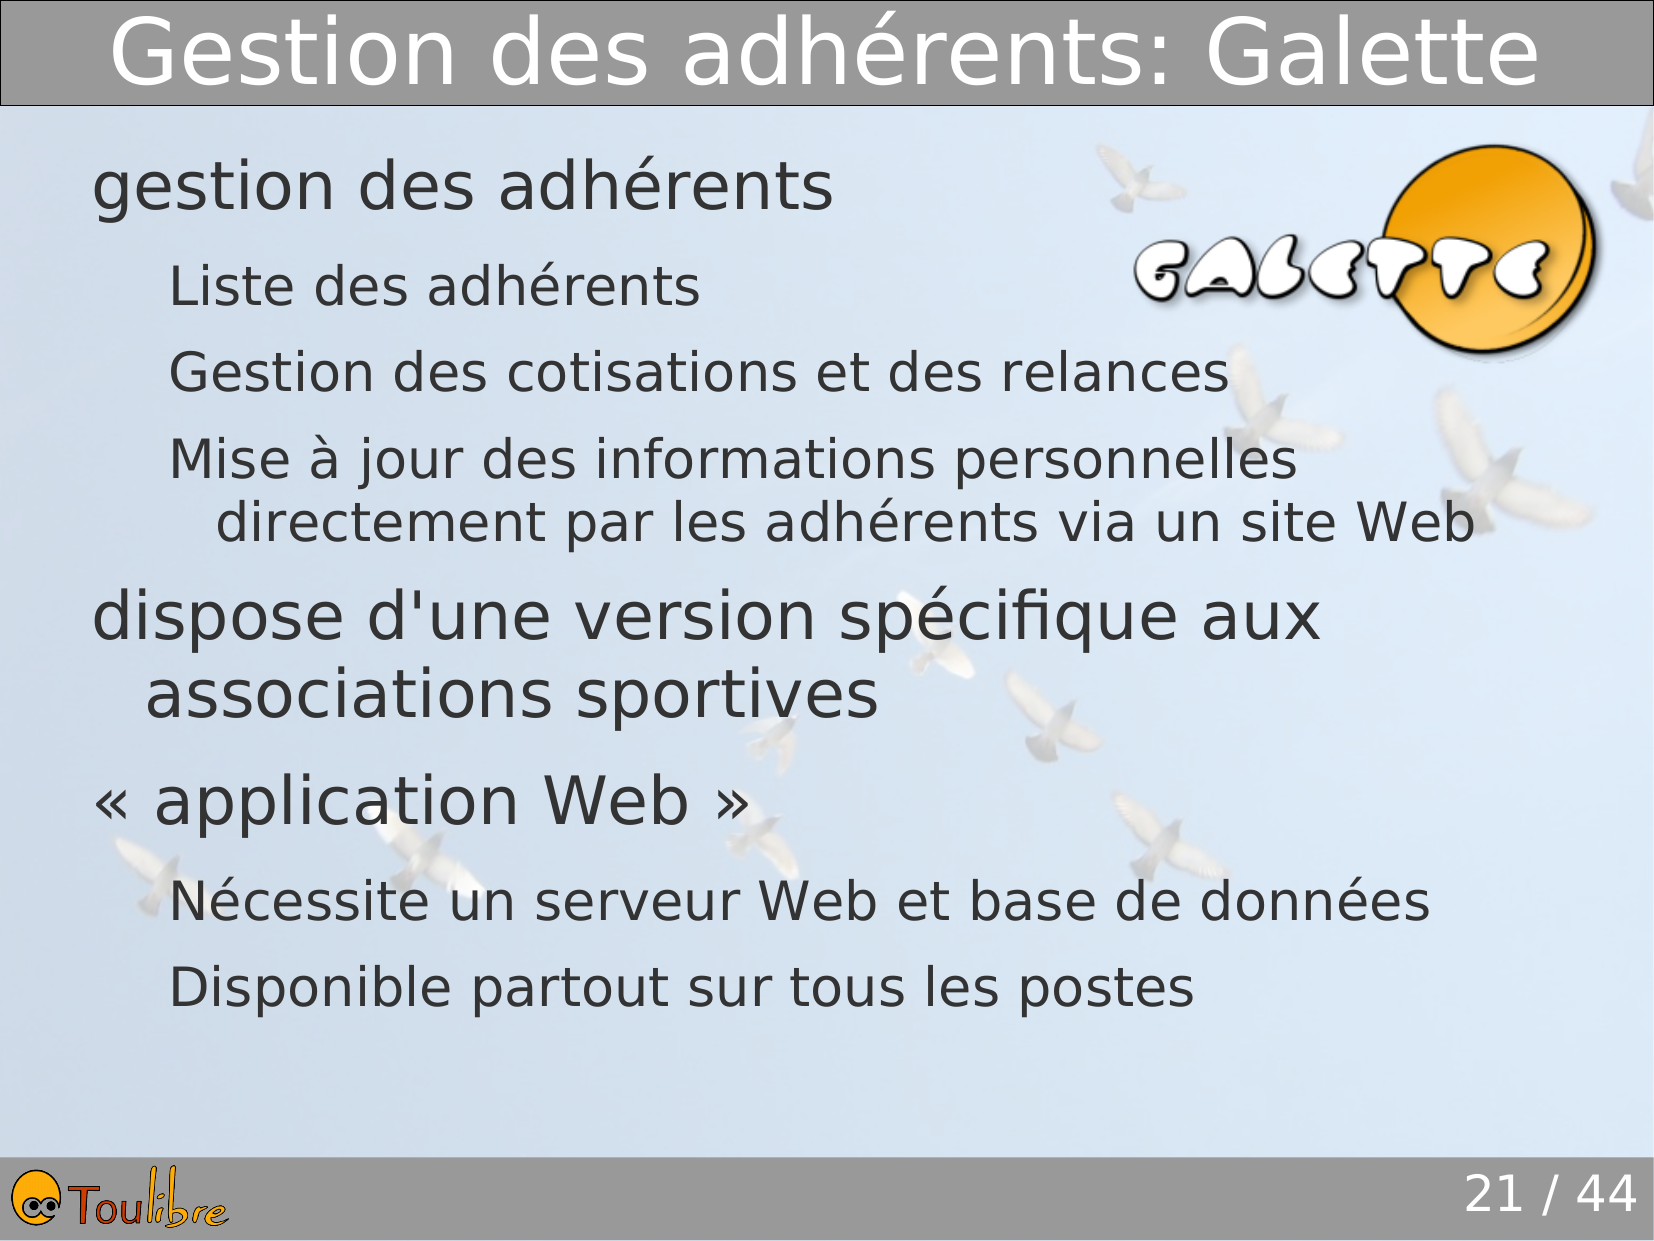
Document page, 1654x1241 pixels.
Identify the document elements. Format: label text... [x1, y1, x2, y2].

list gestion des adhérents Liste des adhérents Gestion des cotisations et des relances Mise à jour des informations personnelles directement par les adhérents via un site Web dispose d'une version spécifique aux associations sportives « application Web » Nécessite un serveur Web et base de données Disponible partout sur tous les postes [73, 147, 1595, 1109]
picture [11, 1165, 229, 1228]
picture [1122, 140, 1630, 384]
title Gestion des adhérents: Galette [0, 0, 1654, 107]
